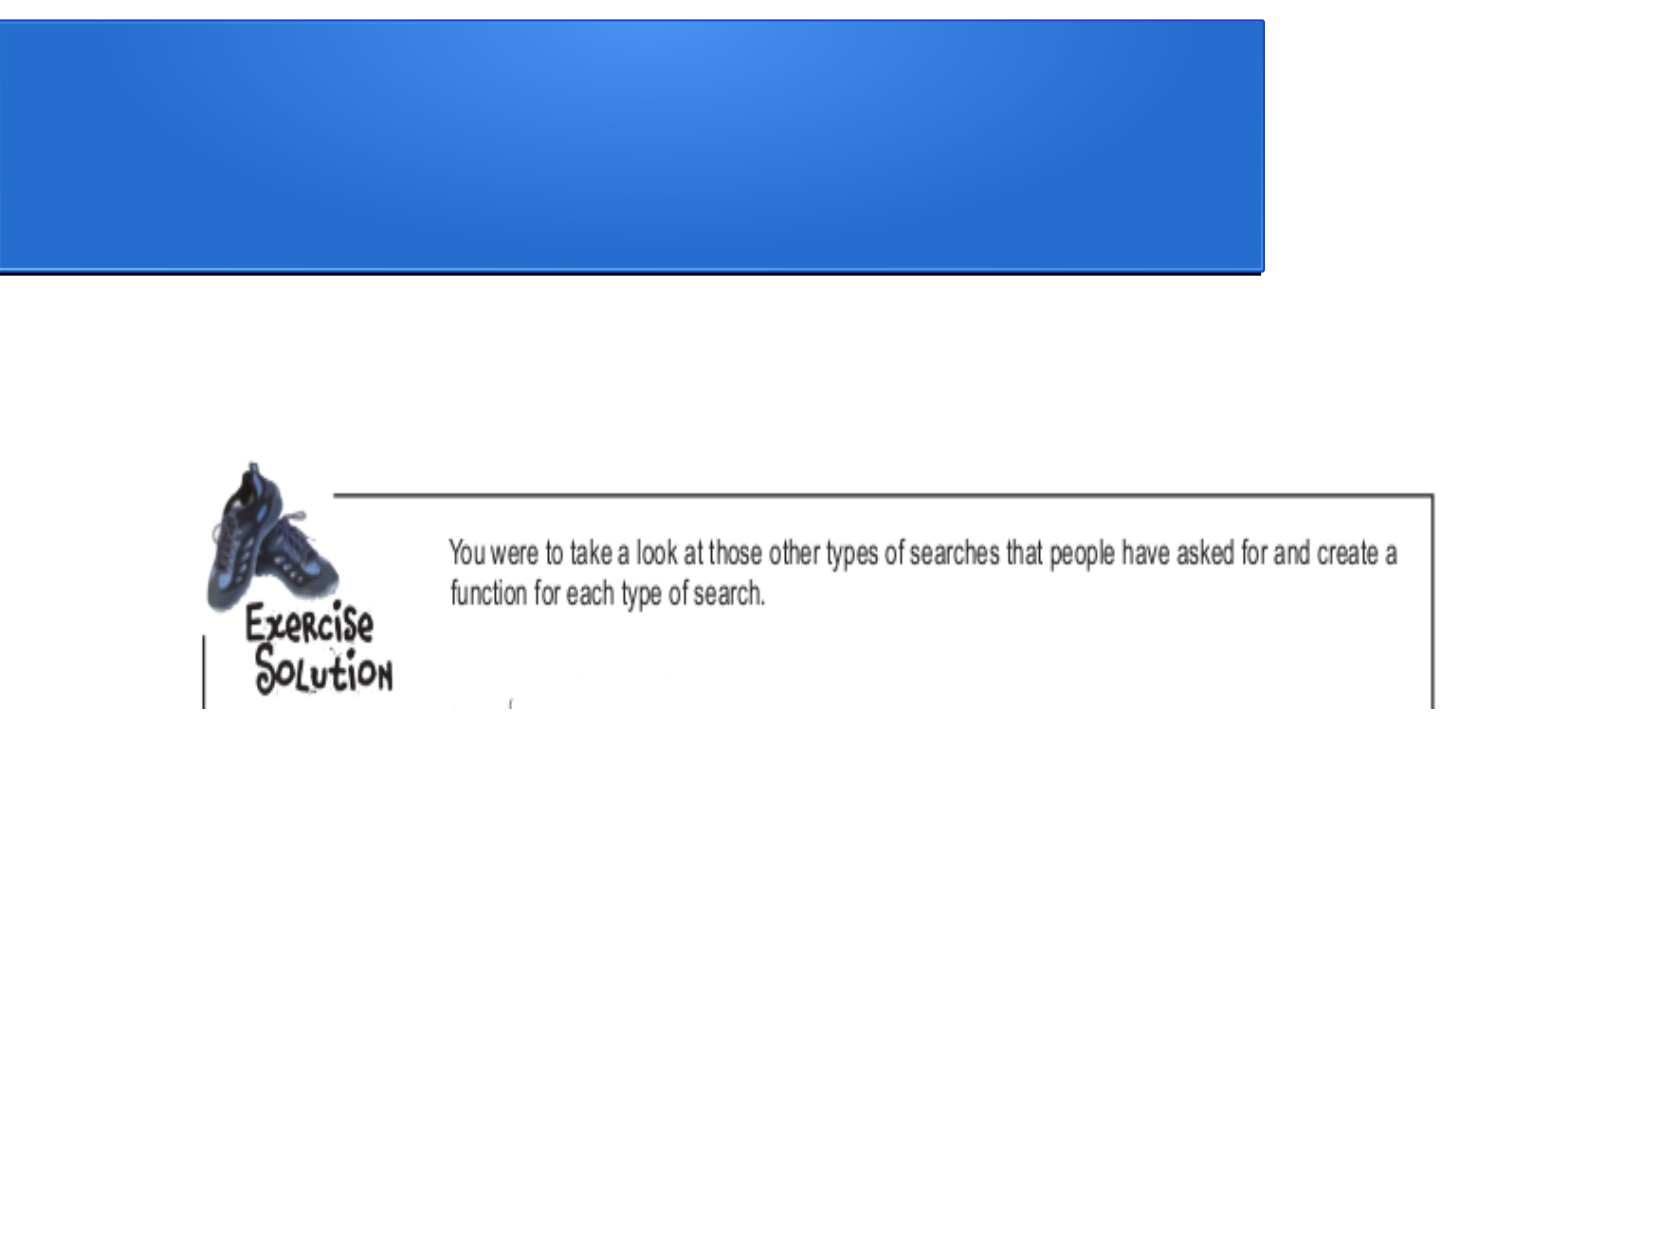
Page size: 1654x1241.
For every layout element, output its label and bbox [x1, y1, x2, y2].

picture [165, 436, 1477, 709]
